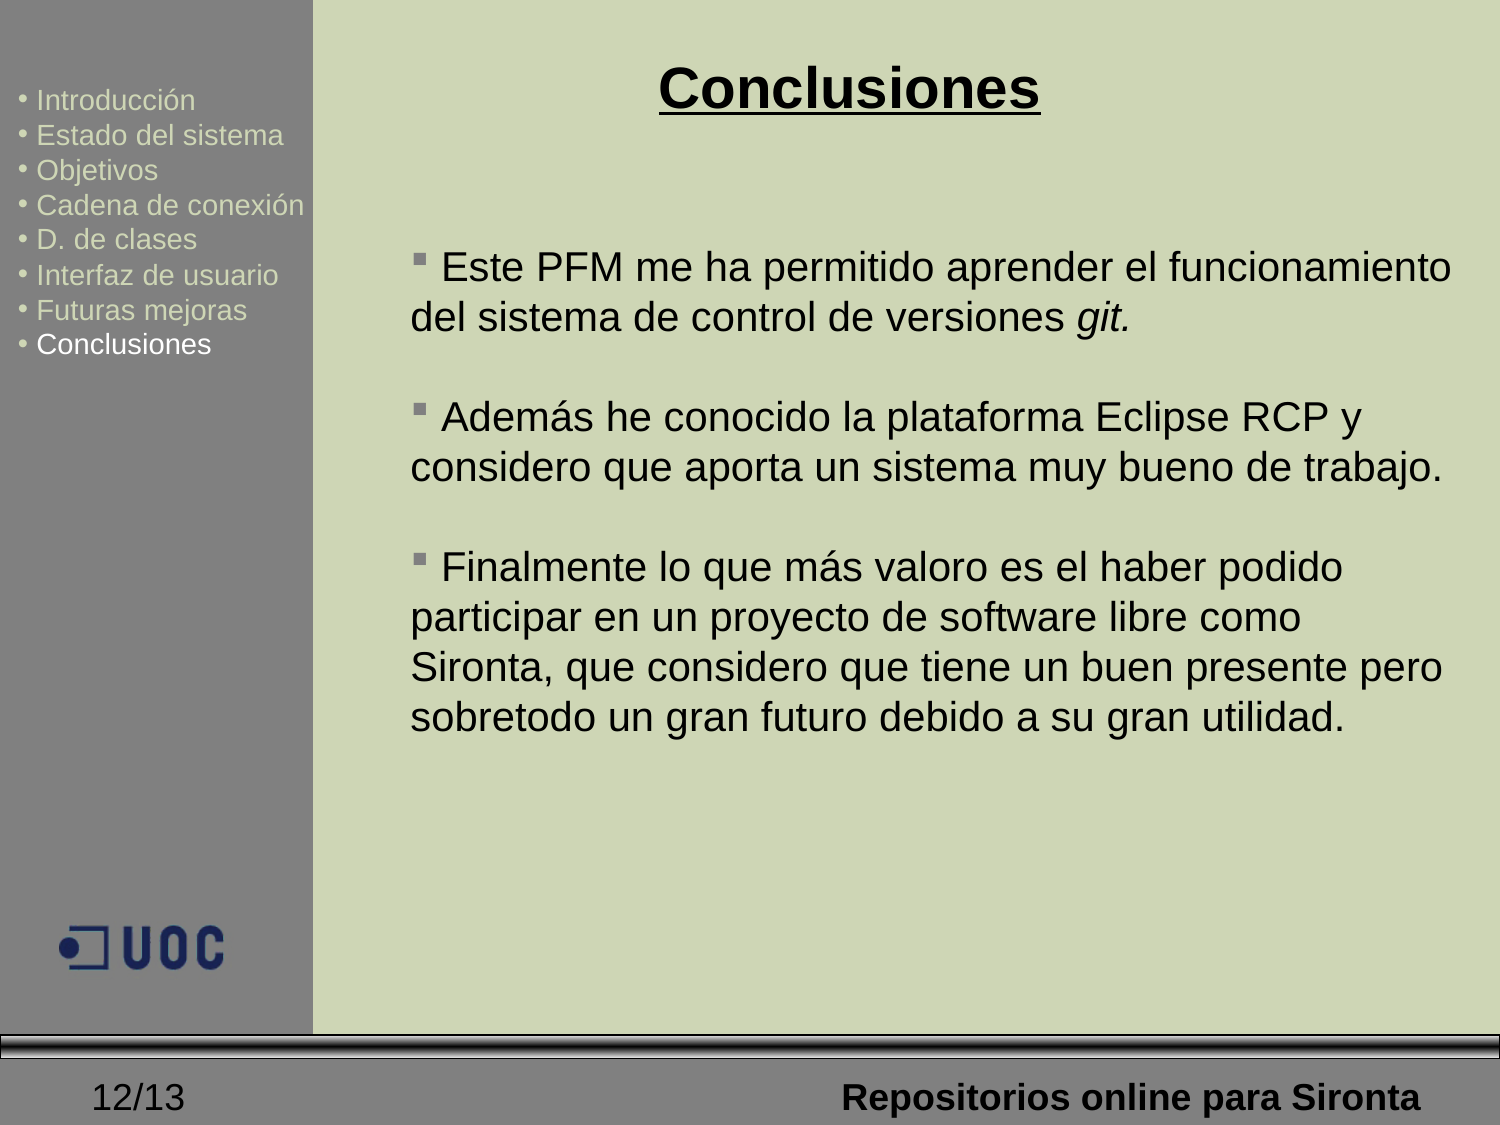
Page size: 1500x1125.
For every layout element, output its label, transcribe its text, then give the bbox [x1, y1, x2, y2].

text_box [0, 0, 1500, 1059]
picture [59, 915, 237, 988]
text_box Este PFM me ha permitido aprender el funcionamiento del sistema de control de versiones git. Además he conocido la plataforma Eclipse RCP y considero que aporta un sistema muy bueno de trabajo. Finalmente lo que más valoro es el haber podido participar en un proyecto de software libre como Sironta, que considero que tiene un buen presente pero sobretodo un gran futuro debido a su gran utilidad. [395, 231, 1471, 848]
text_box Introducción Estado del sistema Objetivos Cadena de conexión D. de clases Interfaz de usuario Futuras mejoras Conclusiones [3, 73, 320, 439]
text_box Repositorios online para Sironta [826, 1064, 1500, 1125]
text_box Conclusiones [644, 42, 1056, 129]
